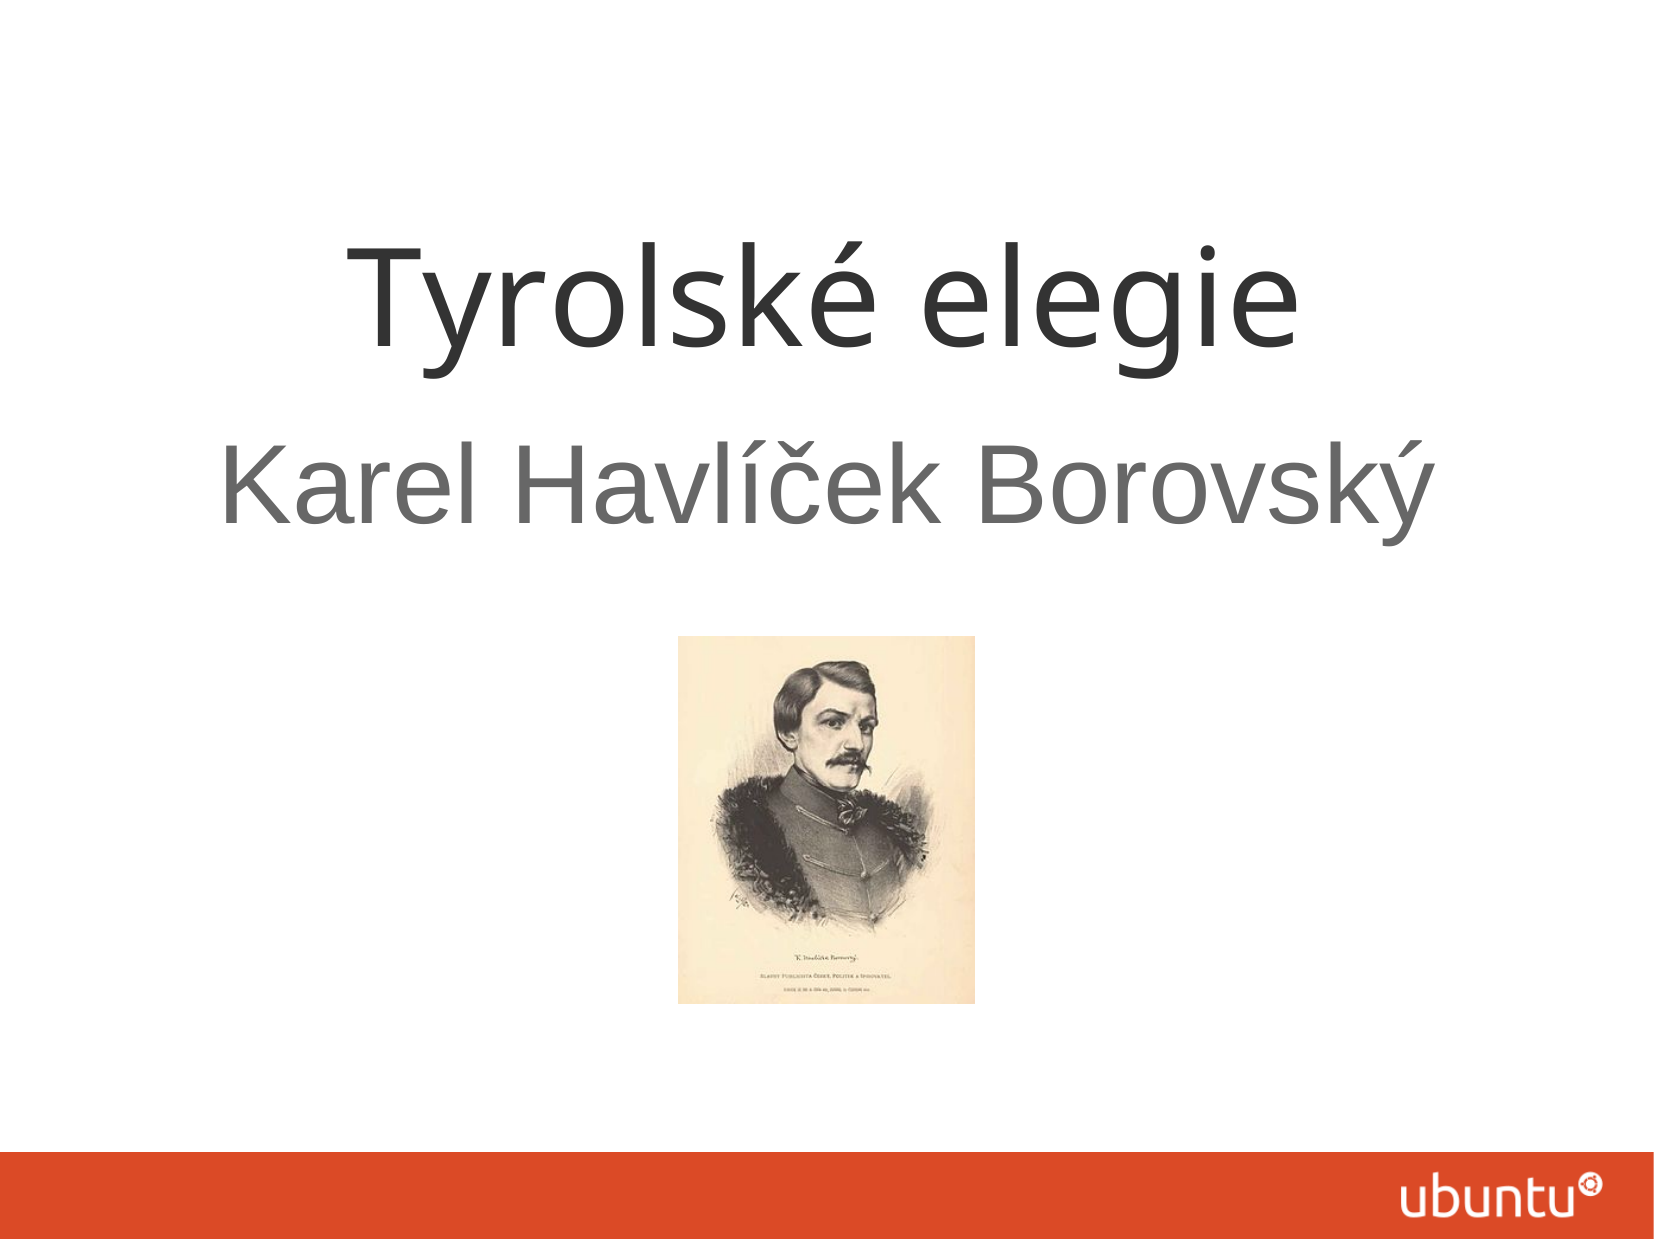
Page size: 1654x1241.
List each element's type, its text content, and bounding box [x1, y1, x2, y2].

picture [678, 636, 975, 1004]
subtitle Karel Havlíček Borovský [70, 242, 1583, 716]
picture [0, 1152, 1654, 1239]
title Tyrolské elegie [55, 71, 1595, 532]
